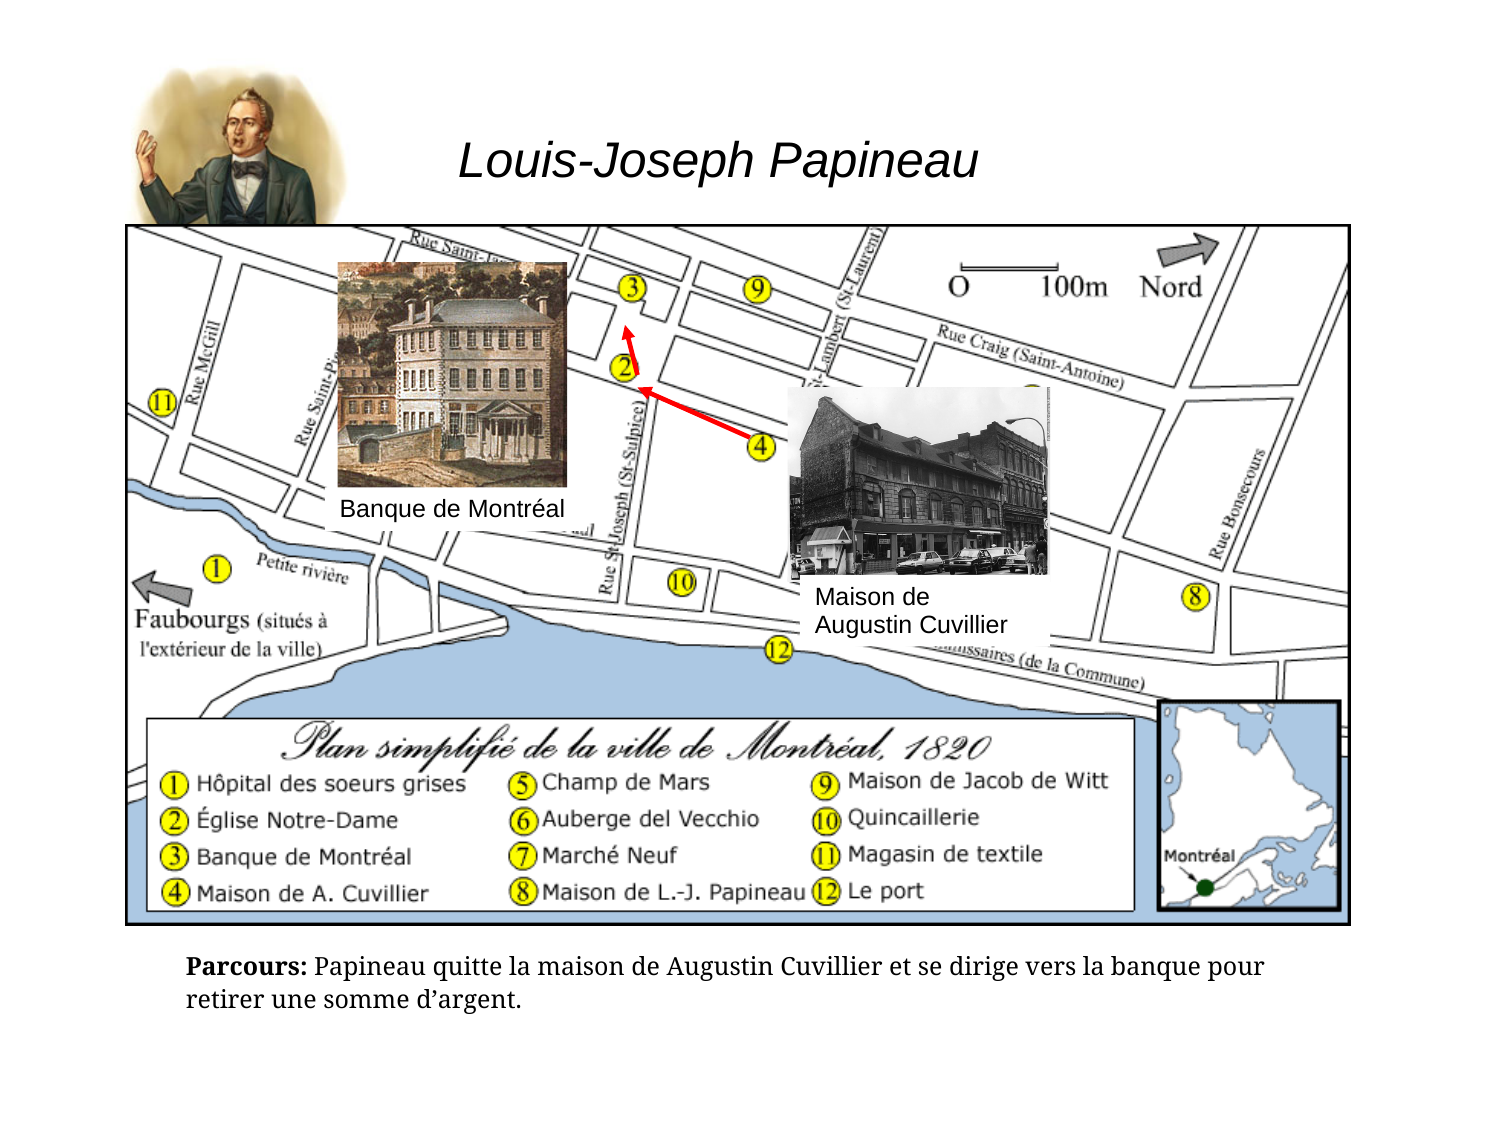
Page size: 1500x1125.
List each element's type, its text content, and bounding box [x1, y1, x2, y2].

text_box Banque de Montréal [324, 487, 588, 531]
picture [112, 50, 1351, 927]
chart [787, 387, 1051, 582]
text_box Parcours: Papineau quitte la maison de Augustin Cuvillier et se dirige vers la banque pour retirer une somme d’argent. [171, 940, 1347, 1025]
chart [337, 262, 568, 487]
text_box Maison de Augustin Cuvillier [799, 574, 1051, 647]
text_box Louis-Joseph Papineau [387, 124, 1051, 197]
